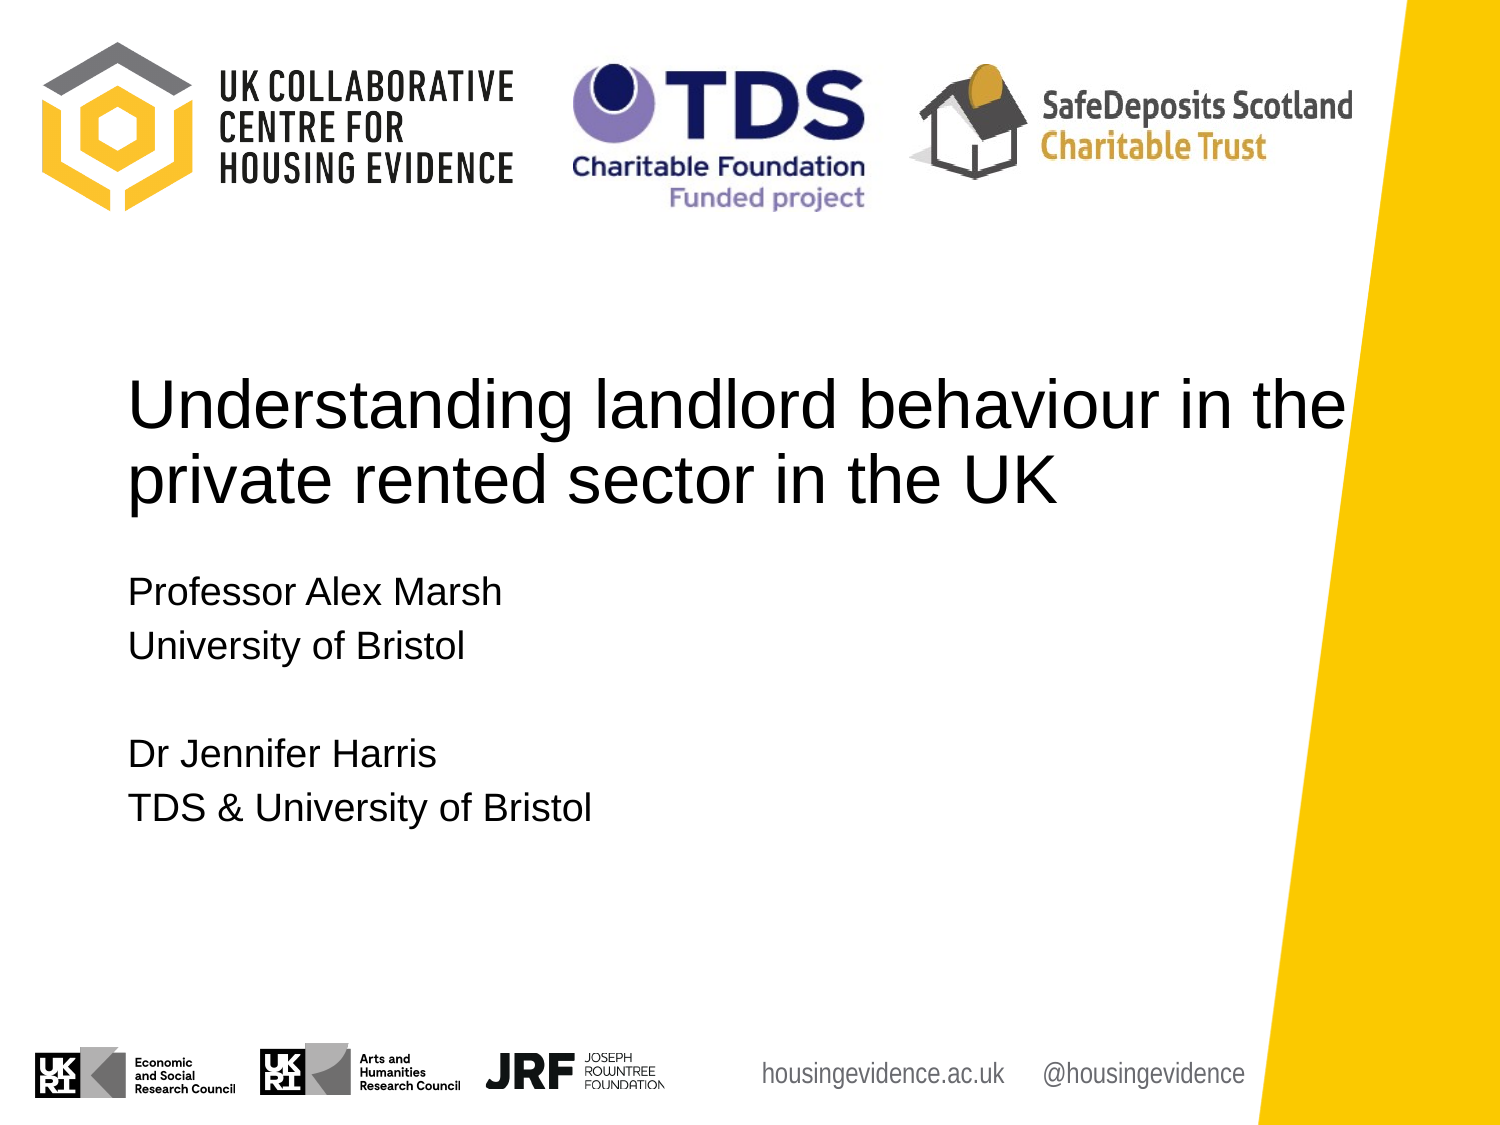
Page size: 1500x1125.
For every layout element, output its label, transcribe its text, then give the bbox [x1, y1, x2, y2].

subtitle Professor Alex Marsh University of Bristol Dr Jennifer Harris TDS & University of Bristol [112, 571, 1388, 843]
picture [909, 64, 1352, 180]
title Understanding landlord behaviour in the private rented sector in the UK [112, 360, 1388, 526]
picture [573, 46, 892, 212]
